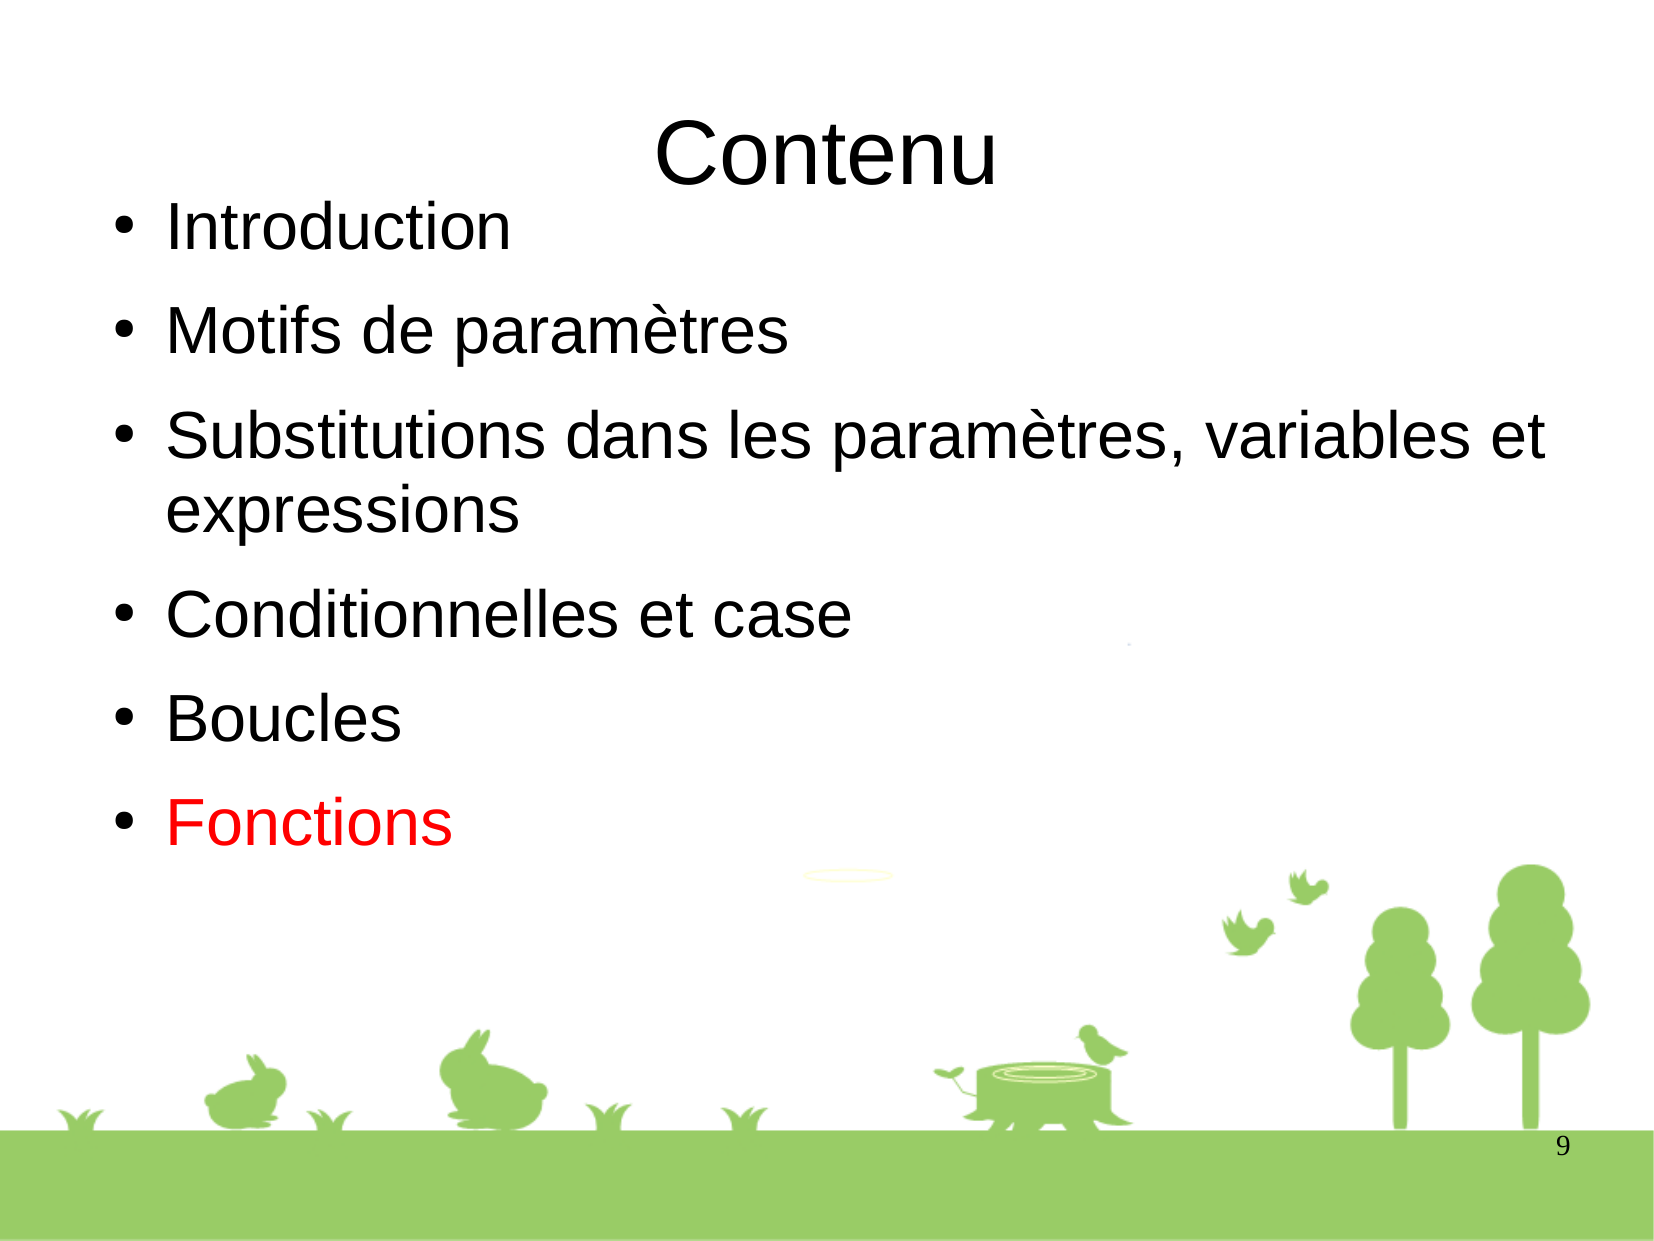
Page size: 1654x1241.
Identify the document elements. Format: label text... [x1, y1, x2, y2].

list Introduction Motifs de paramètres Substitutions dans les paramètres, variables et expressions Conditionnelles et case Boucles Fonctions [94, 188, 1550, 909]
picture [0, 0, 1654, 1241]
title Contenu [82, 49, 1571, 257]
